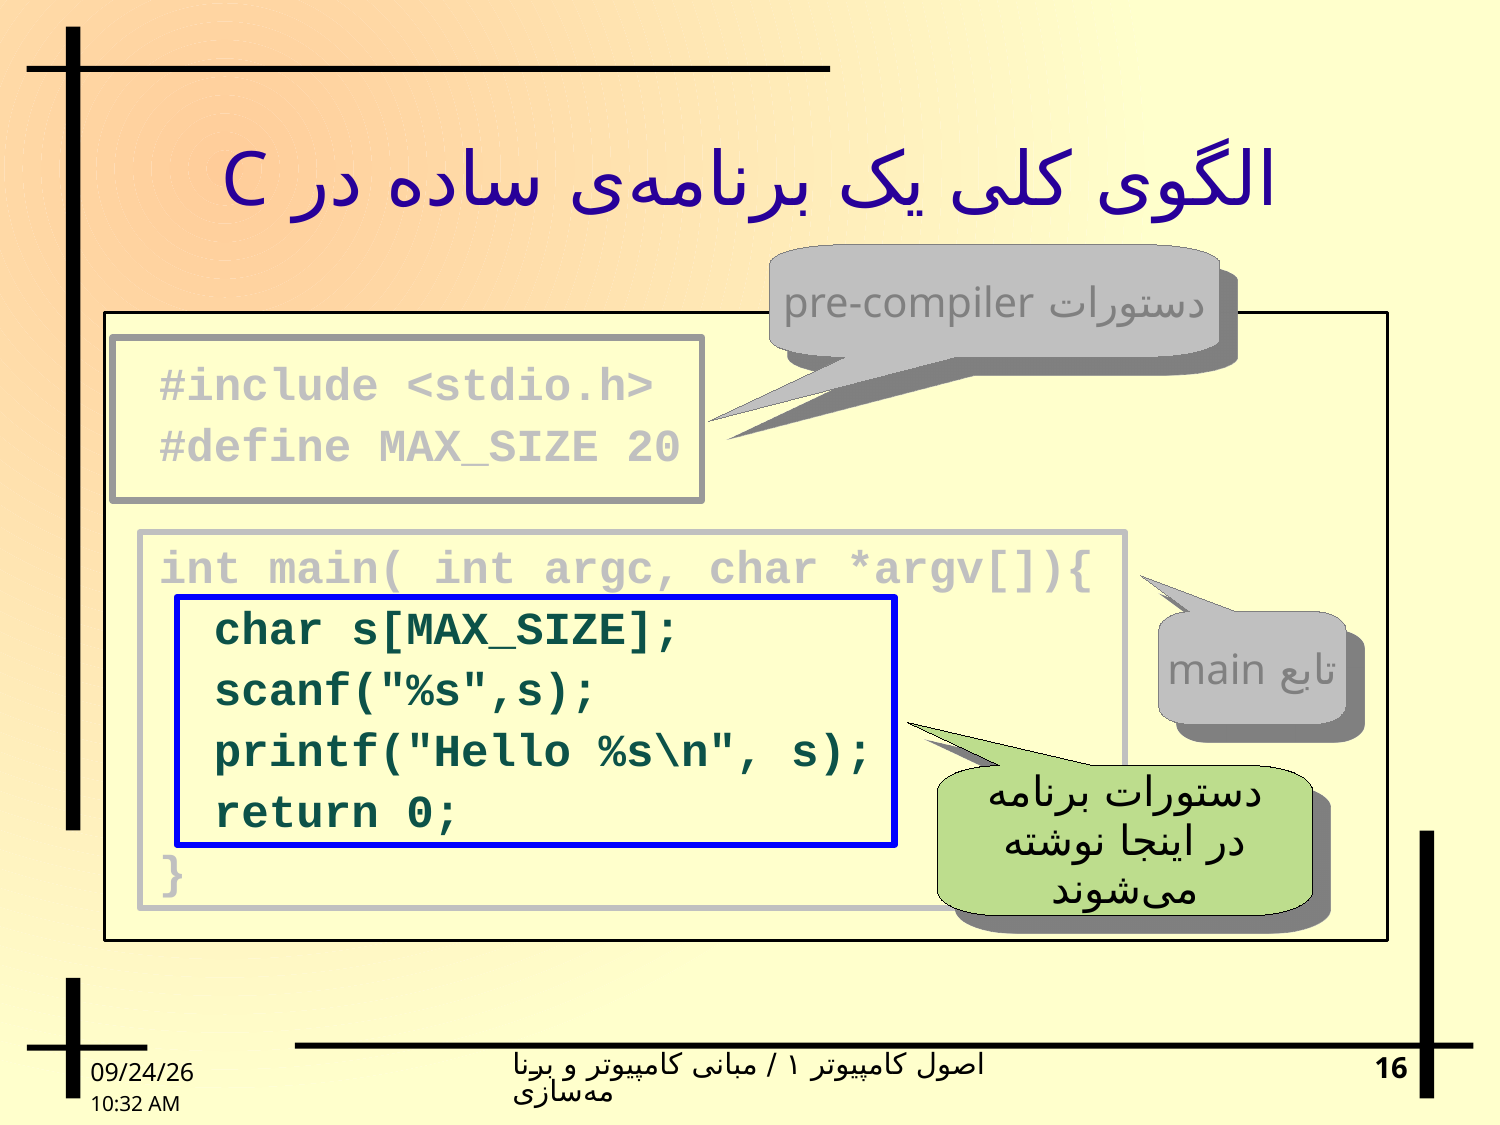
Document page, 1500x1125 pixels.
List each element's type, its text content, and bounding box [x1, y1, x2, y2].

list #include <stdio.h> #define MAX_SIZE 20 int main( int argc, char *argv[]){ char s[MAX_SIZE]; scanf("%s",s); printf("Hello %s\n", s); return 0; } [104, 312, 1388, 941]
text_box دستورات برنامه در اینجا نوشته می‌شوند [907, 722, 1313, 916]
title الگوی کلی یک برنامه‌ی ساده در C [109, 115, 1391, 239]
text_box تابع main [1140, 575, 1347, 725]
text_box دستورات pre-compiler [708, 244, 1220, 422]
